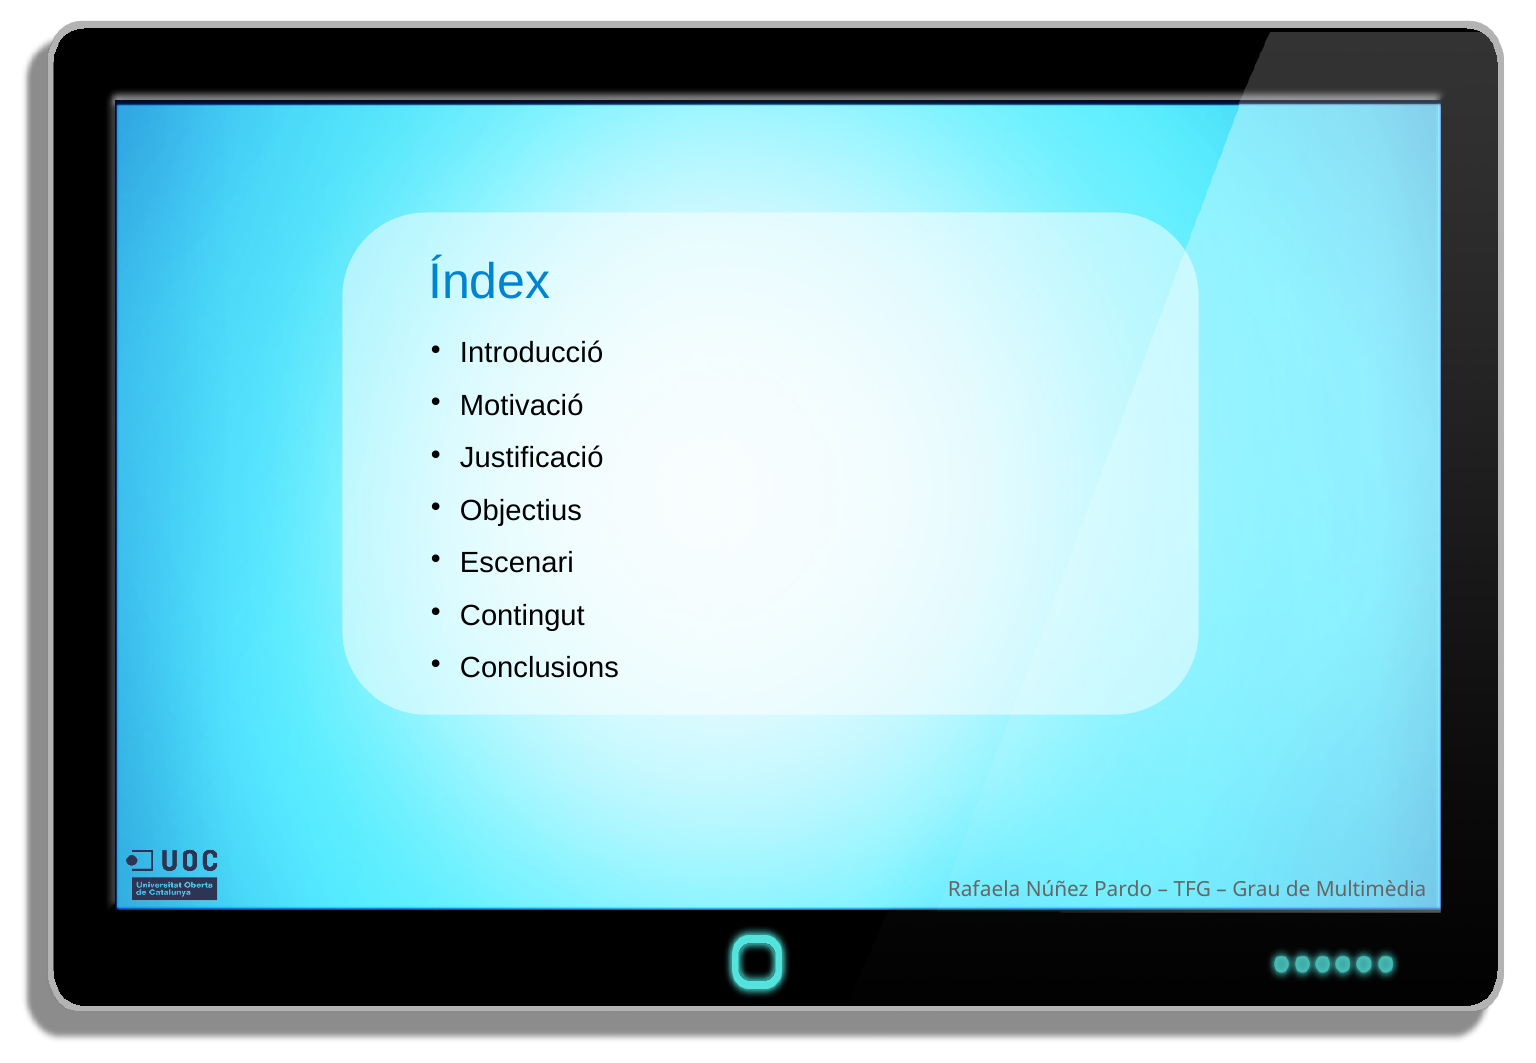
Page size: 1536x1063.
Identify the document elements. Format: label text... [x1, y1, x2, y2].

text_box Índex [413, 240, 566, 316]
text_box Introducció Motivació Justificació Objectius Escenari Contingut Conclusions [416, 308, 635, 691]
text_box Rafaela Núñez Pardo – TFG – Grau de Multimèdia [921, 868, 1453, 909]
text_box [342, 212, 1199, 715]
picture [0, 0, 1536, 1063]
